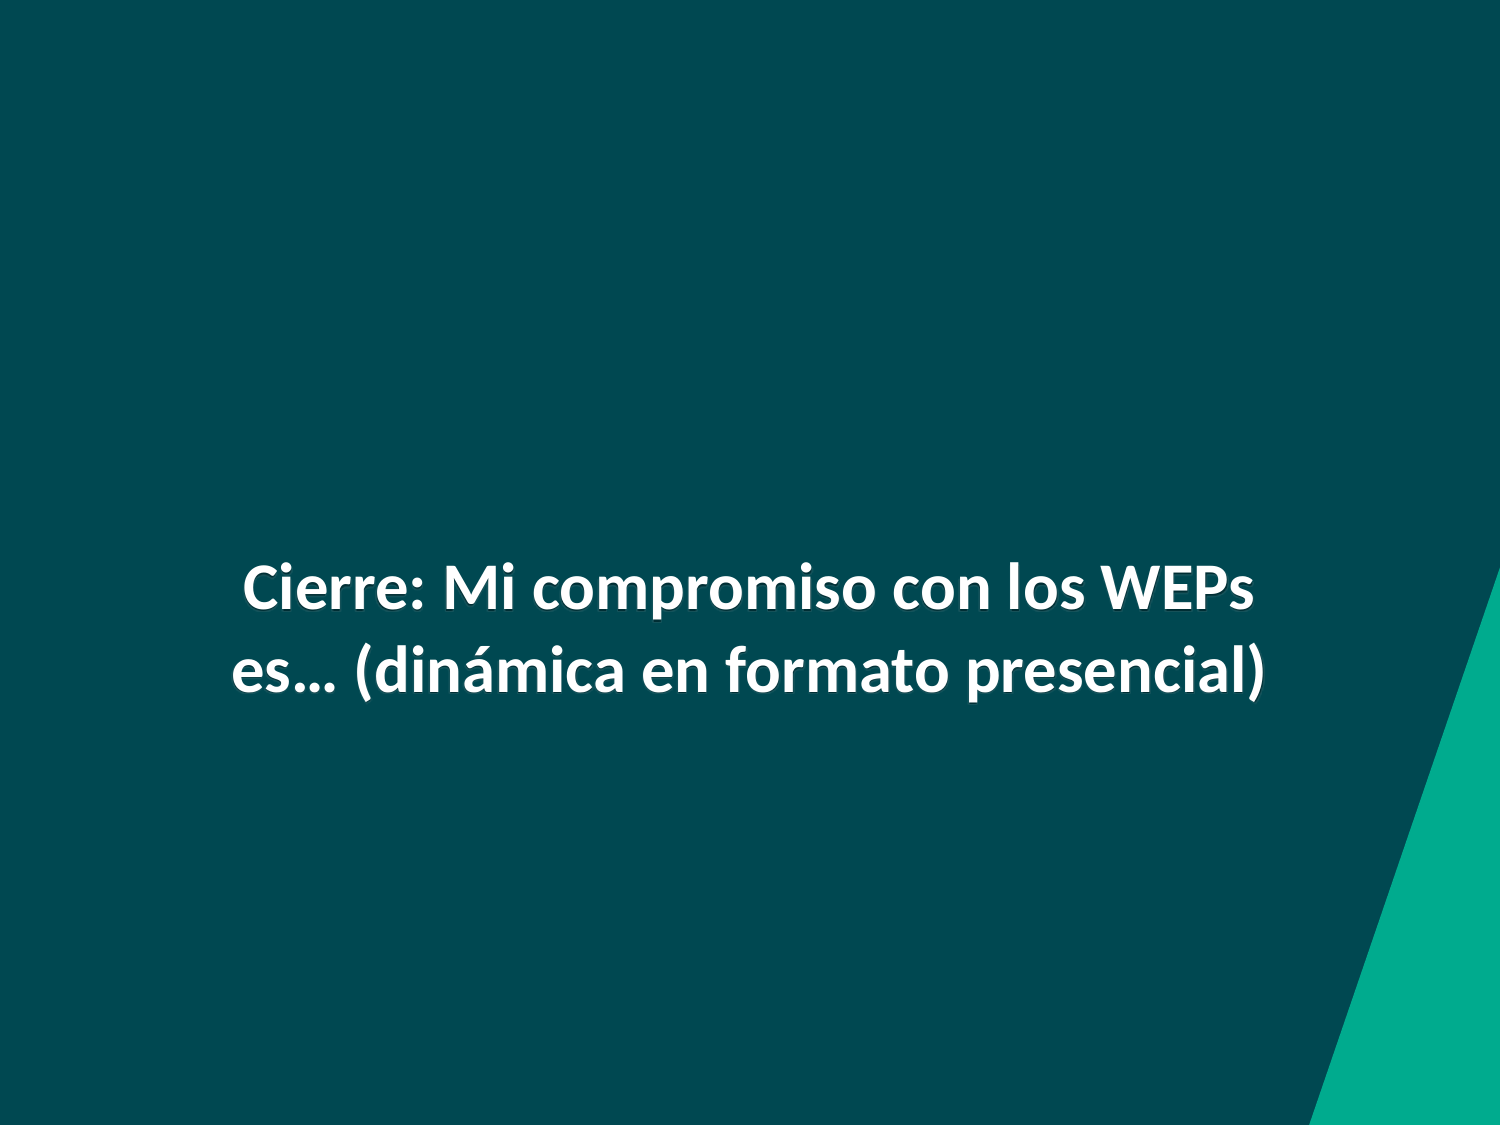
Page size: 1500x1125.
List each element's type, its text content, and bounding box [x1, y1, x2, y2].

title Cierre: Mi compromiso con los WEPs es… (dinámica en formato presencial) [185, 501, 1315, 745]
